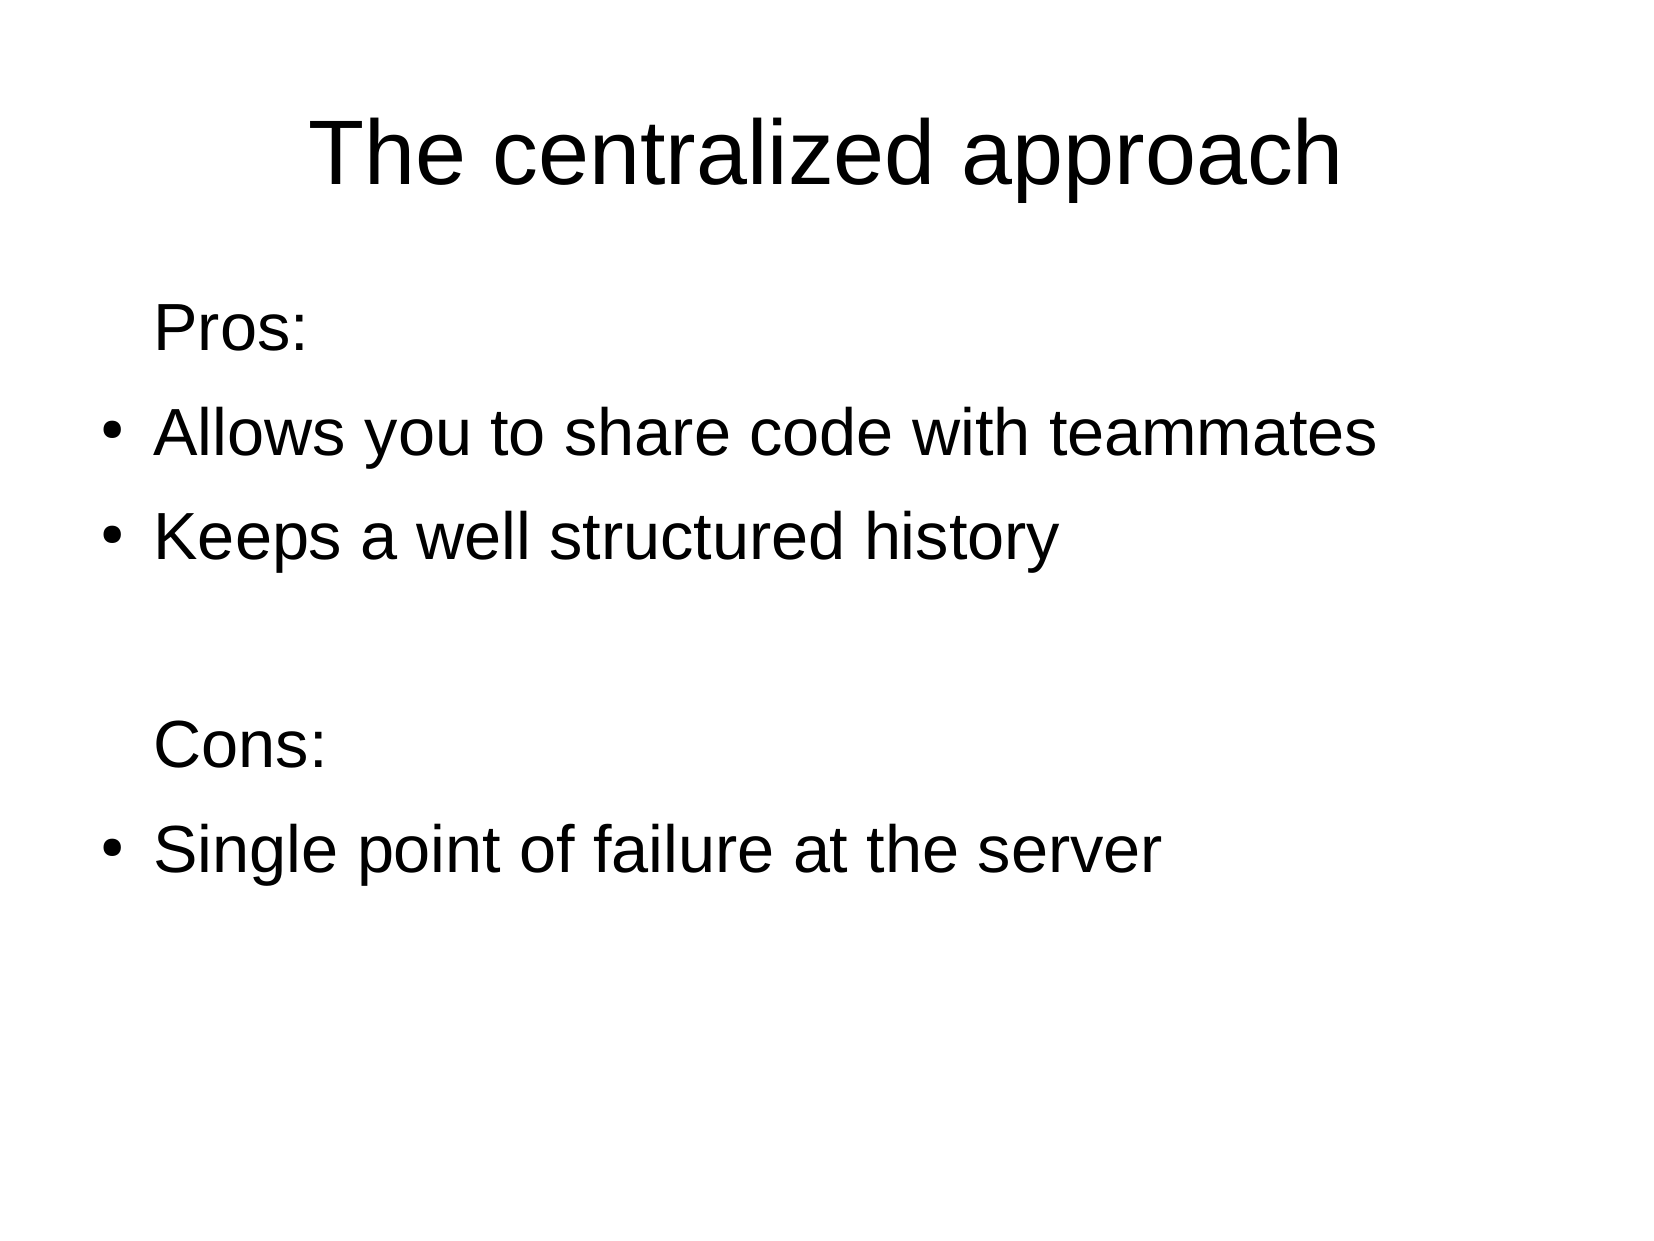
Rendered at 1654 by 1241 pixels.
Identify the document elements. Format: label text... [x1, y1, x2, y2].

list Pros: Allows you to share code with teammates Keeps a well structured history Cons: Single point of failure at the server [82, 290, 1571, 1010]
title The centralized approach [82, 49, 1571, 257]
